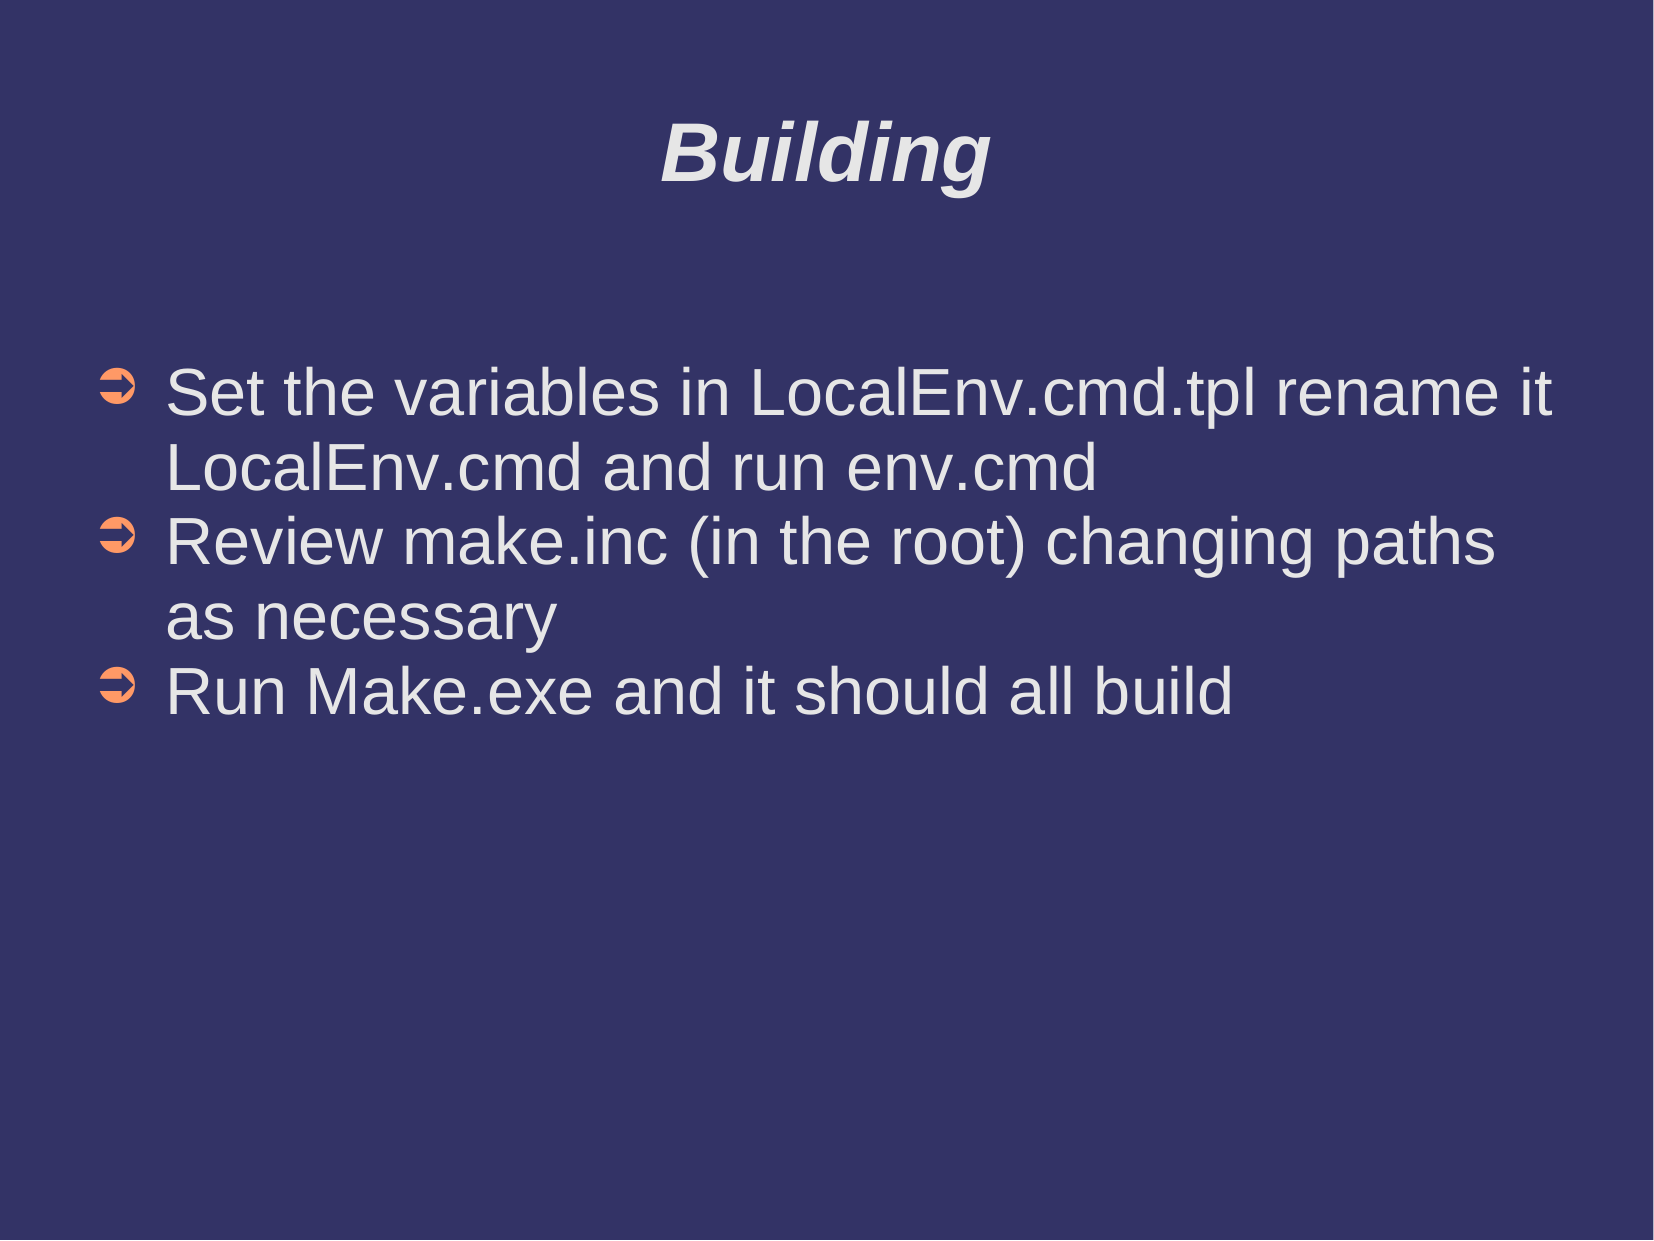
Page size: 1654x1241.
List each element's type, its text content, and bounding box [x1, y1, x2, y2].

title Building [82, 49, 1571, 257]
list Set the variables in LocalEnv.cmd.tpl rename it LocalEnv.cmd and run env.cmd Review make.inc (in the root) changing paths as necessary Run Make.exe and it should all build [82, 355, 1571, 1058]
